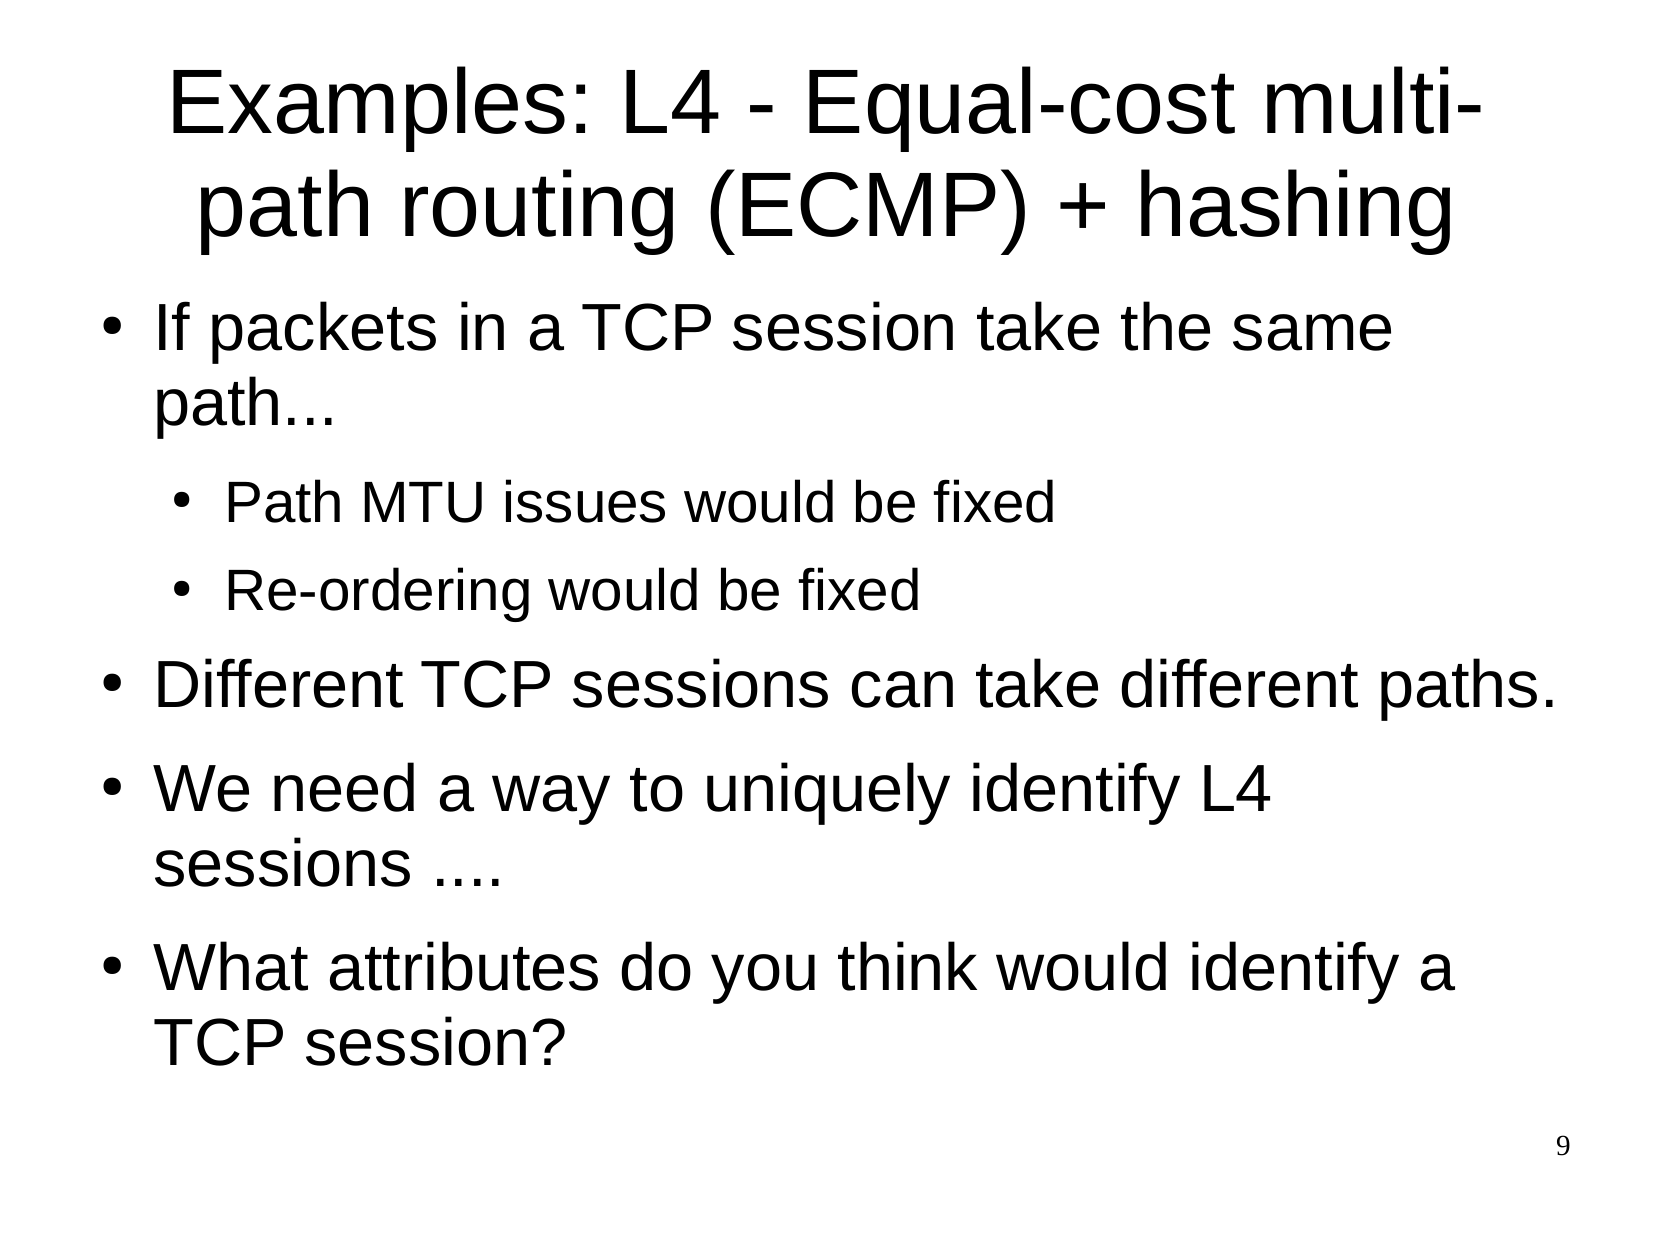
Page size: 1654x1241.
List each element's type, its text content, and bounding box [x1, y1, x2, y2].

list If packets in a TCP session take the same path... Path MTU issues would be fixed Re-ordering would be fixed Different TCP sessions can take different paths. We need a way to uniquely identify L4 sessions .... What attributes do you think would identify a TCP session? [82, 290, 1571, 1174]
title Examples: L4 - Equal-cost multi-path routing (ECMP) + hashing [82, 49, 1571, 257]
